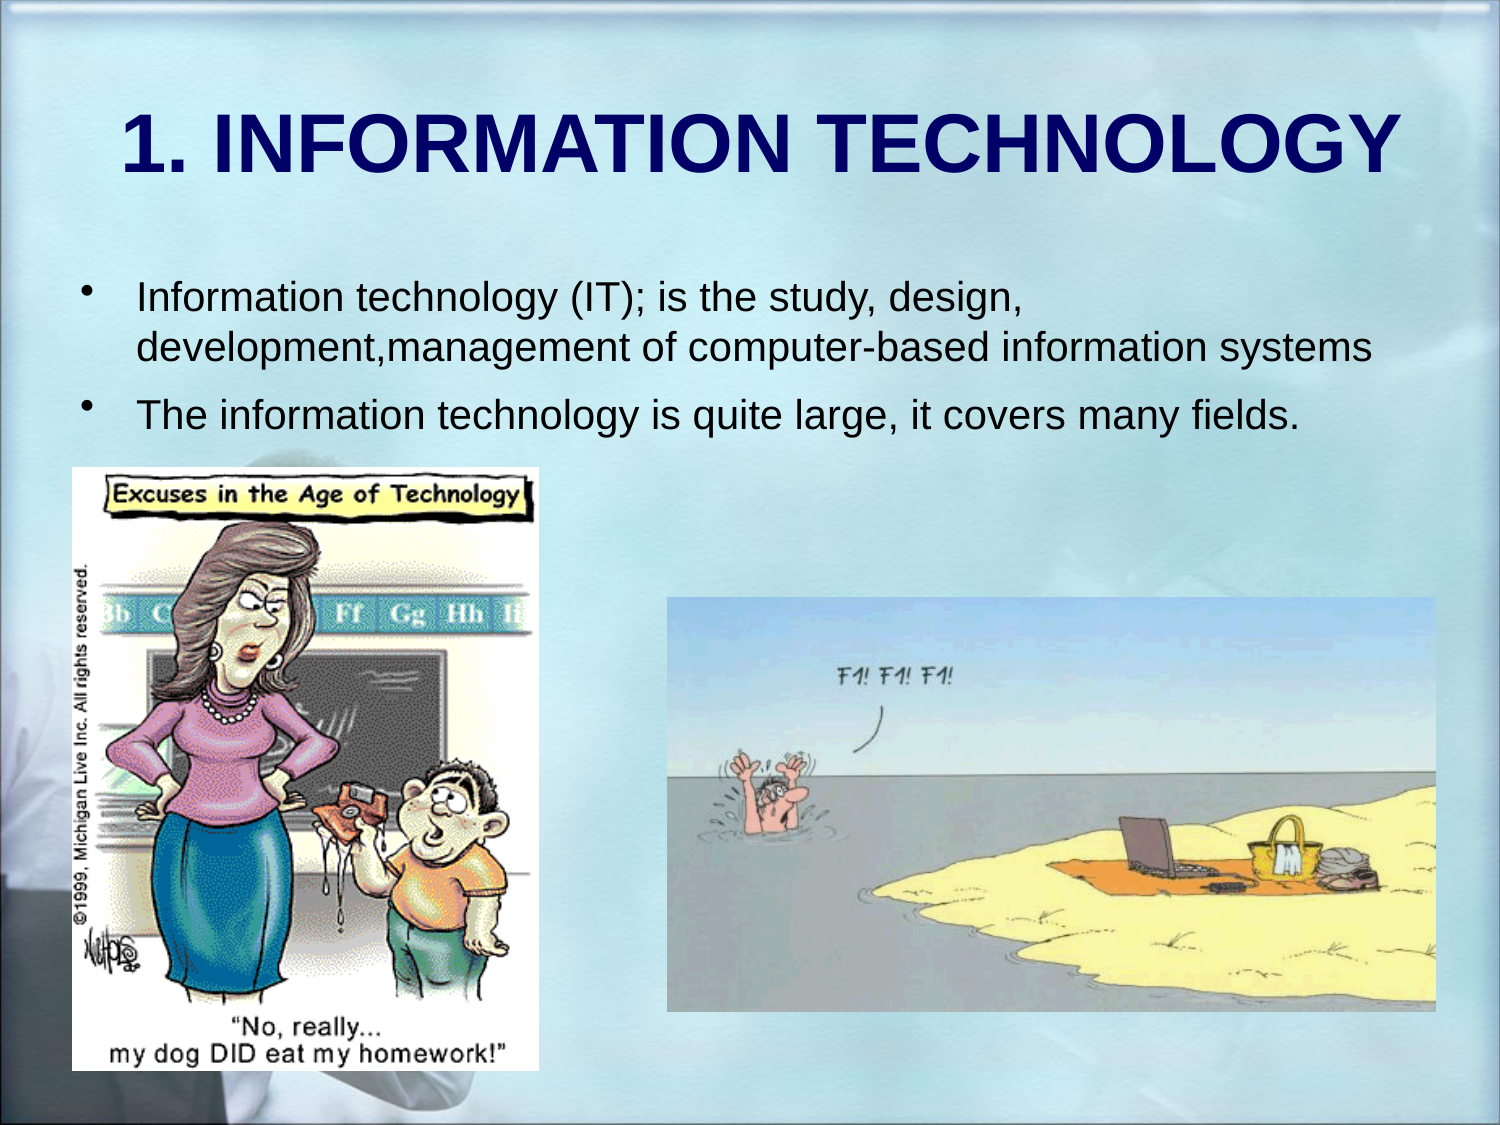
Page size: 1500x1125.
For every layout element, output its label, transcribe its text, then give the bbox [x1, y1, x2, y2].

list Information technology (IT); is the study, design, development,management of computer-based information systems The information technology is quite large, it covers many fields. [64, 262, 1459, 1005]
picture [0, 0, 1500, 1125]
title 1. INFORMATION TECHNOLOGY [64, 45, 1459, 233]
